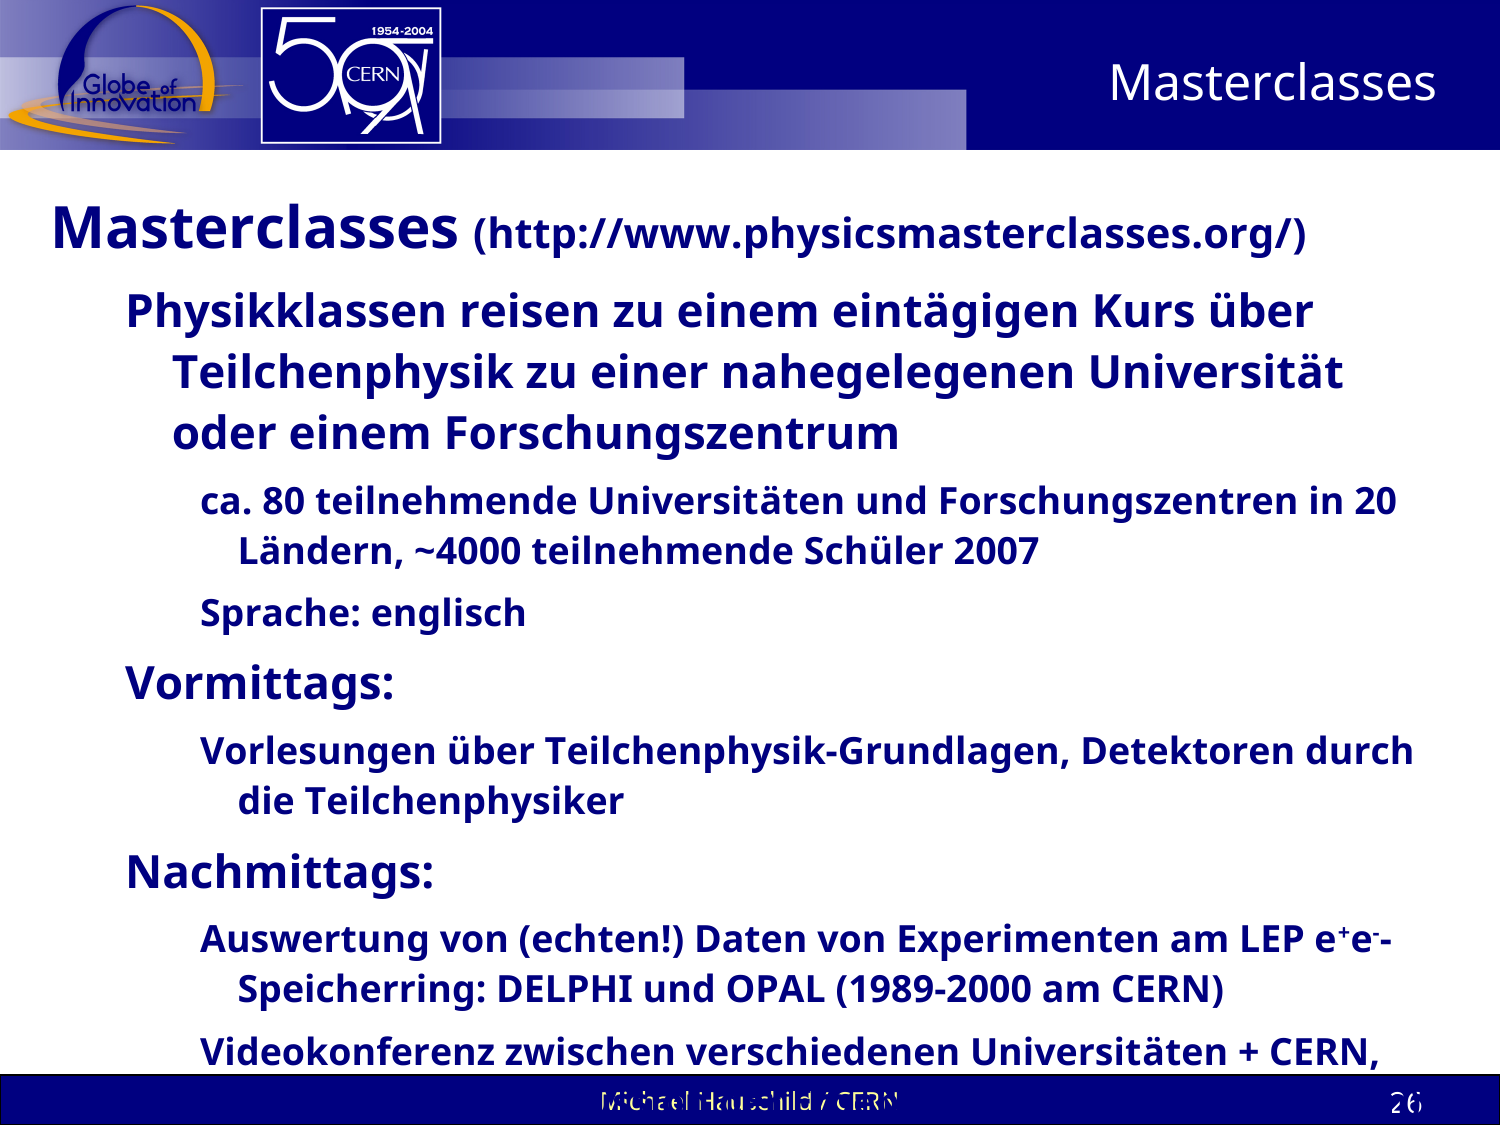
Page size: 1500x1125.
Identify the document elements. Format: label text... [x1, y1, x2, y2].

picture [0, 0, 1500, 150]
title Masterclasses [450, 37, 1438, 126]
list Masterclasses (http://www.physicsmasterclasses.org/) Physikklassen reisen zu einem eintägigen Kurs über Teilchenphysik zu einer nahegelegenen Universität oder einem Forschungszentrum ca. 80 teilnehmende Universitäten und Forschungszentren in 20 Ländern, ~4000 teilnehmende Schüler 2007 Sprache: englisch Vormittags: Vorlesungen über Teilchenphysik-Grundlagen, Detektoren durch die Teilchenphysiker Nachmittags: Auswertung von (echten!) Daten von Experimenten am LEP e+e--Speicherring: DELPHI und OPAL (1989-2000 am CERN) Videokonferenz zwischen verschiedenen Universitäten + CERN, Vergleich und Diskussion der Ergebnisse (mit Quiz und Preisen) [50, 187, 1438, 1046]
